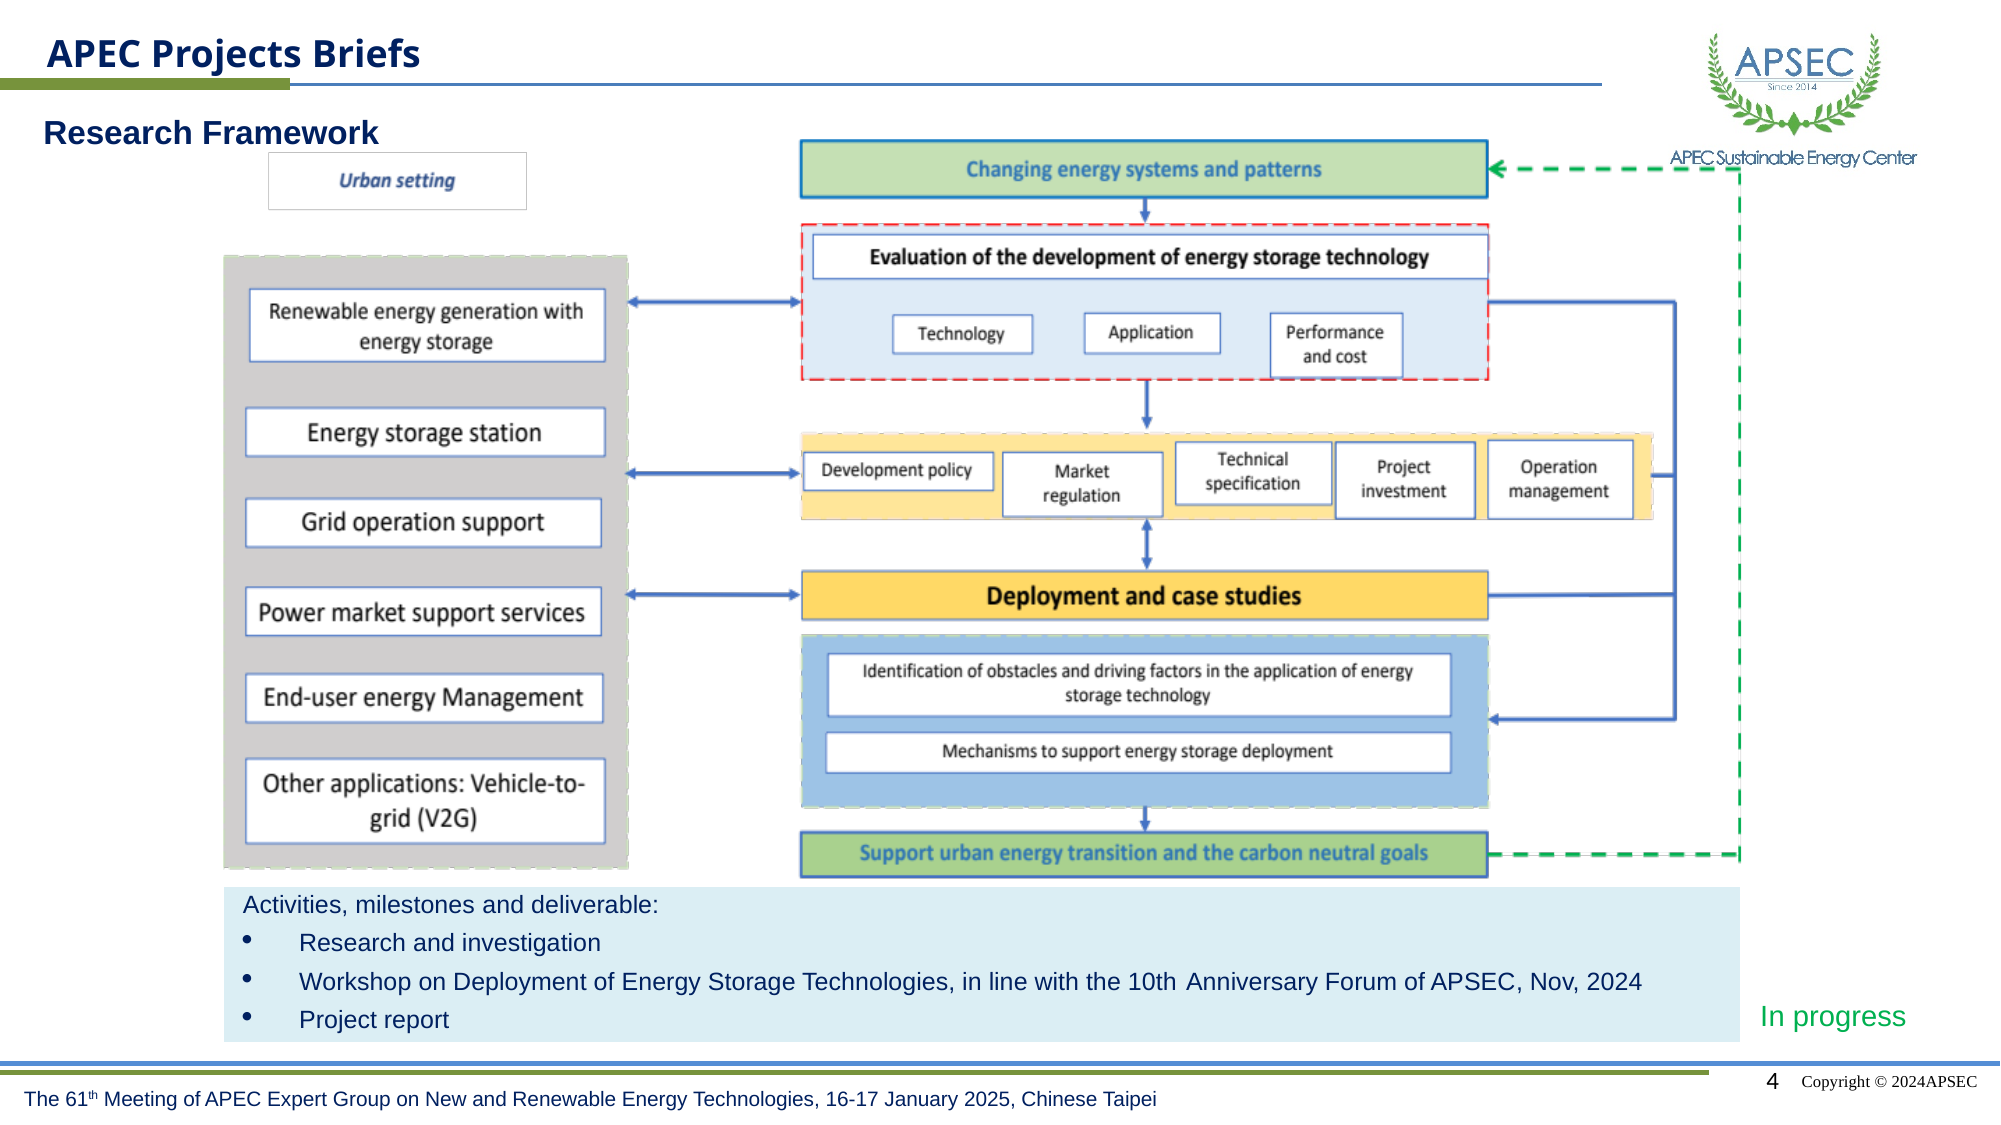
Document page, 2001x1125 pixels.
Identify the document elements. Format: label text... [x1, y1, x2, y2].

text_box In progress [1745, 989, 1966, 1040]
table_header Activities, milestones and deliverable: Research and investigation Workshop on Deployment of Energy Storage Technologies, in line with the 10th Anniversary Forum of APSEC, Nov, 2024 Project report [224, 887, 1740, 1042]
text_box APEC Projects Briefs [32, 0, 1105, 83]
picture [223, 19, 1985, 880]
text_box <編號> [1344, 1065, 1795, 1125]
text_box Research Framework [28, 103, 628, 159]
